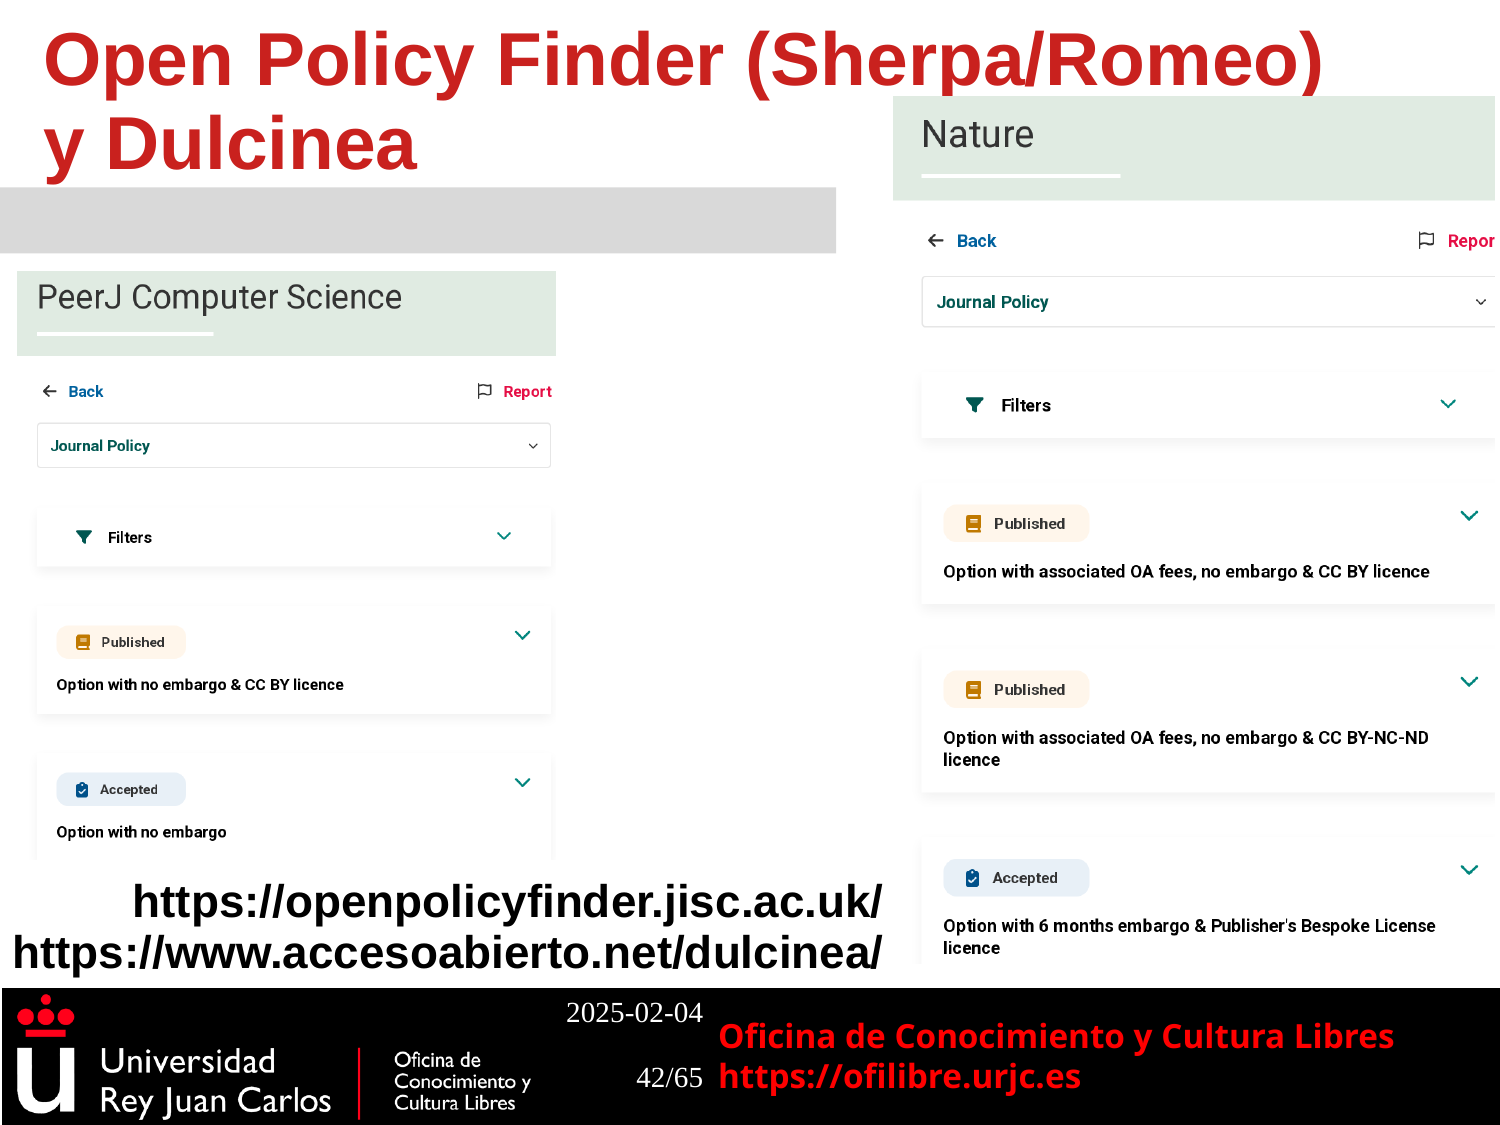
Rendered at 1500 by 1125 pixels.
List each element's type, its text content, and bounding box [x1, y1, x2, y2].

picture [17, 271, 556, 860]
picture [17, 1006, 531, 1120]
title [75, 7, 1425, 96]
text_box https://openpolicyfinder.jisc.ac.uk/ https://www.accesoabierto.net/dulcinea/ [0, 868, 899, 1006]
picture [893, 96, 1495, 964]
text_box Open Policy Finder (Sherpa/Romeo) y Dulcinea [28, 10, 1383, 193]
